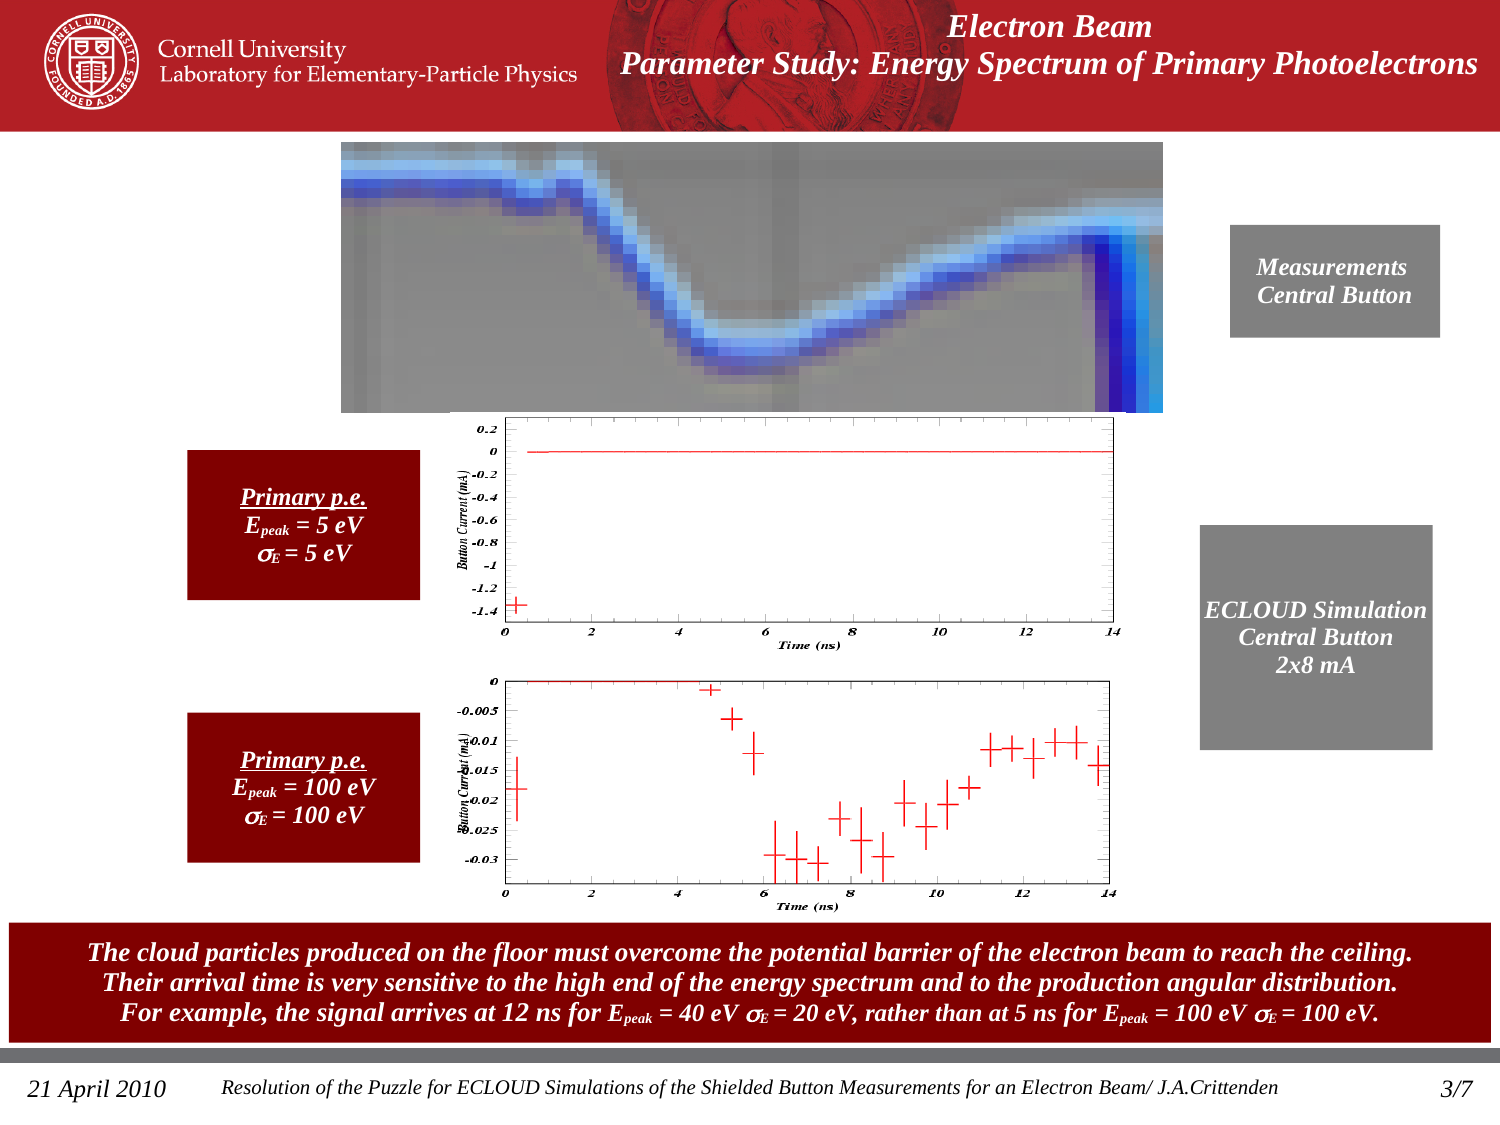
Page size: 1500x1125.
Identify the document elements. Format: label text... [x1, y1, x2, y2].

text_box Primary p.e. Epeak = 100 eV sE = 100 eV [187, 712, 421, 863]
text_box The cloud particles produced on the floor must overcome the potential barrier of the electron beam to reach the ceiling. Their arrival time is very sensitive to the high end of the energy spectrum and to the production angular distribution. For example, the signal arrives at 12 ns for Epeak = 40 eV sE = 20 eV, rather than at 5 ns for Epeak = 100 eV sE = 100 eV. [8, 922, 1491, 1043]
text_box Primary p.e. Epeak = 5 eV sE = 5 eV [187, 450, 421, 601]
text_box Electron Beam Parameter Study: Energy Spectrum of Primary Photoelectrons [599, 0, 1500, 113]
text_box ECLOUD Simulation Central Button 2x8 mA [1199, 525, 1433, 751]
picture [450, 674, 1126, 916]
picture [0, 0, 1500, 132]
picture [341, 142, 1163, 653]
text_box Measurements Central Button [1230, 224, 1441, 338]
